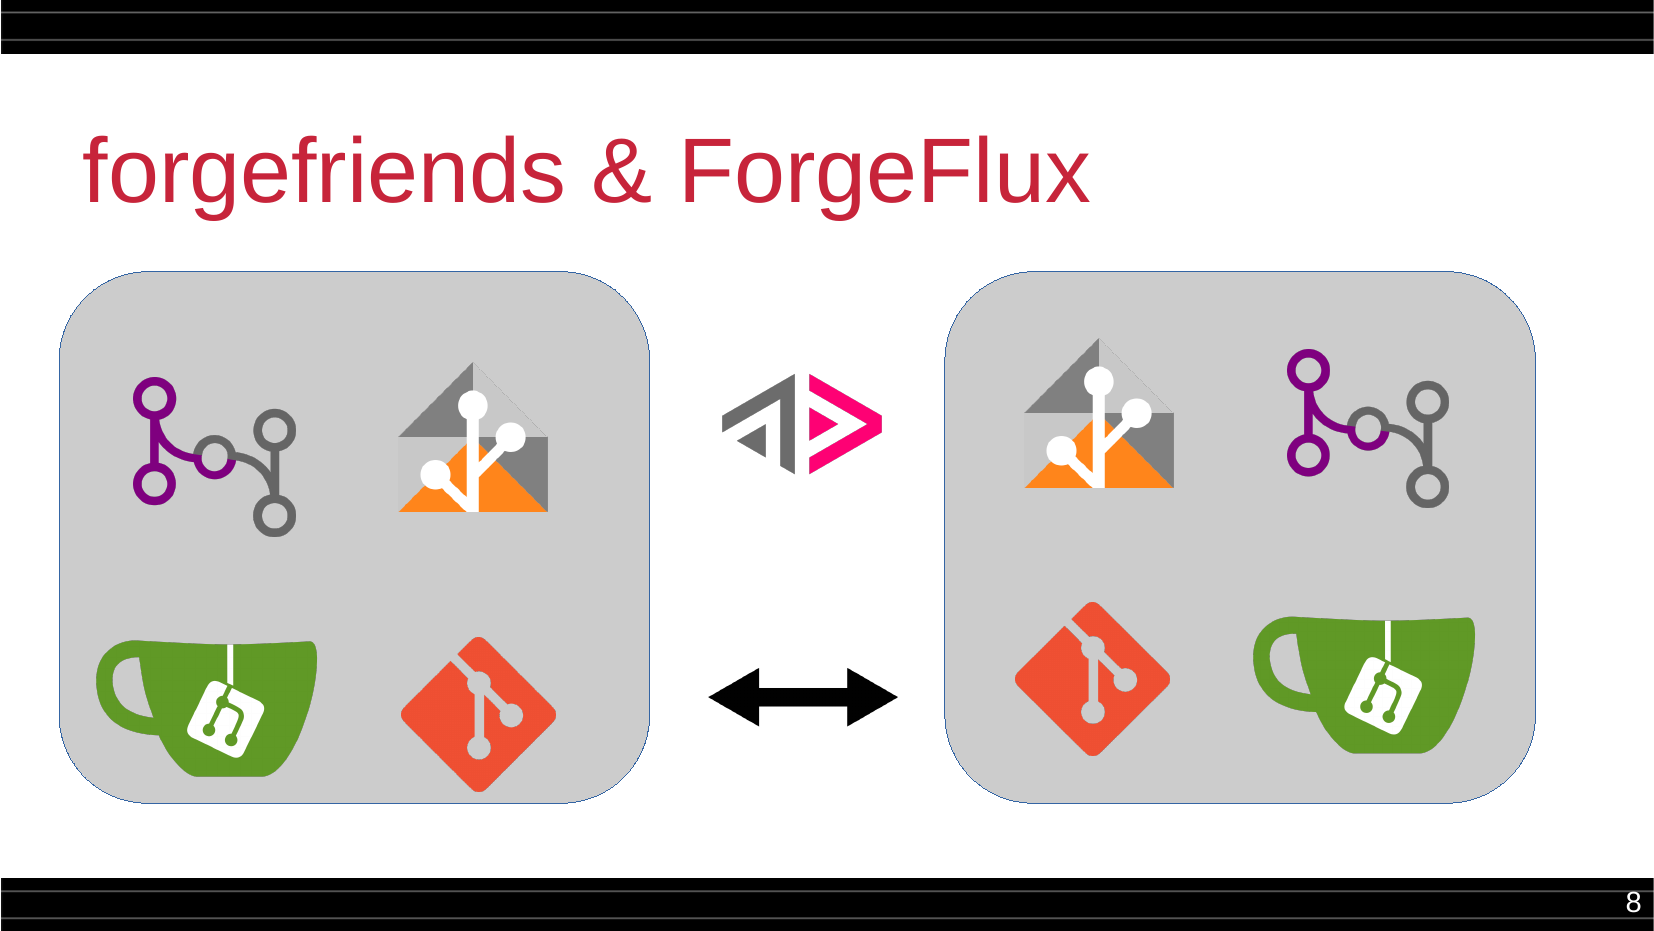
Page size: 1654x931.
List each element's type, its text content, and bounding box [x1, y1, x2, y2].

picture [401, 637, 556, 792]
picture [992, 306, 1205, 520]
picture [133, 377, 296, 537]
picture [708, 602, 898, 792]
title forgefriends & ForgeFlux [82, 92, 1571, 249]
picture [706, 328, 898, 520]
picture [1, 878, 1654, 931]
picture [1251, 566, 1477, 792]
picture [1015, 602, 1170, 756]
picture [94, 590, 319, 815]
text_box [59, 271, 650, 804]
picture [1287, 349, 1449, 508]
picture [366, 330, 579, 544]
picture [1, 0, 1654, 54]
text_box [944, 271, 1536, 804]
